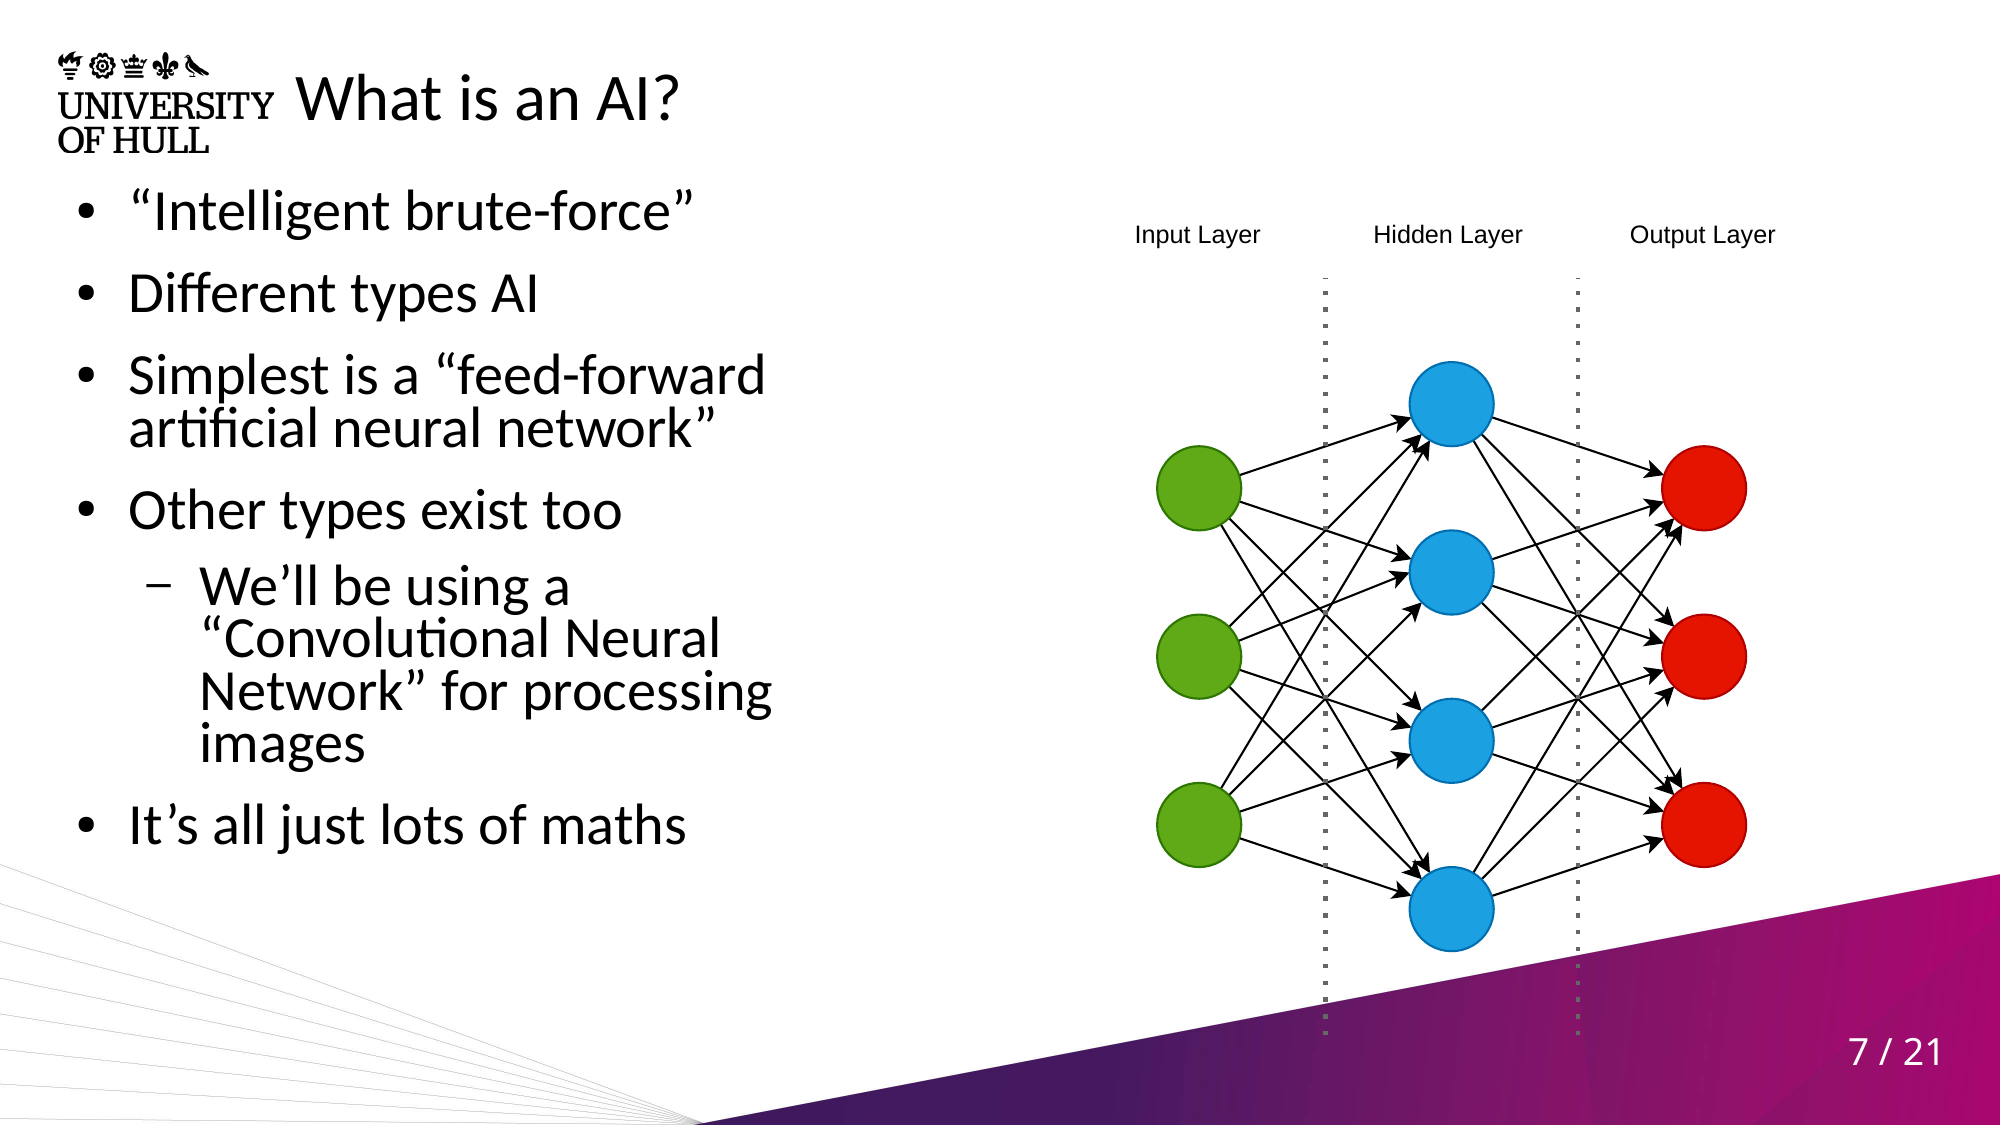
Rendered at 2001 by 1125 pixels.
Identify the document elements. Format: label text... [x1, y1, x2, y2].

picture [0, 0, 2000, 1125]
list “Intelligent brute-force” Different types AI Simplest is a “feed-forward artificial neural network” Other types exist too We’ll be using a “Convolutional Neural Network” for processing images It’s all just lots of maths [58, 188, 934, 957]
title What is an AI? [295, 42, 1932, 166]
text_box <number> / 21 [1570, 1015, 1961, 1087]
